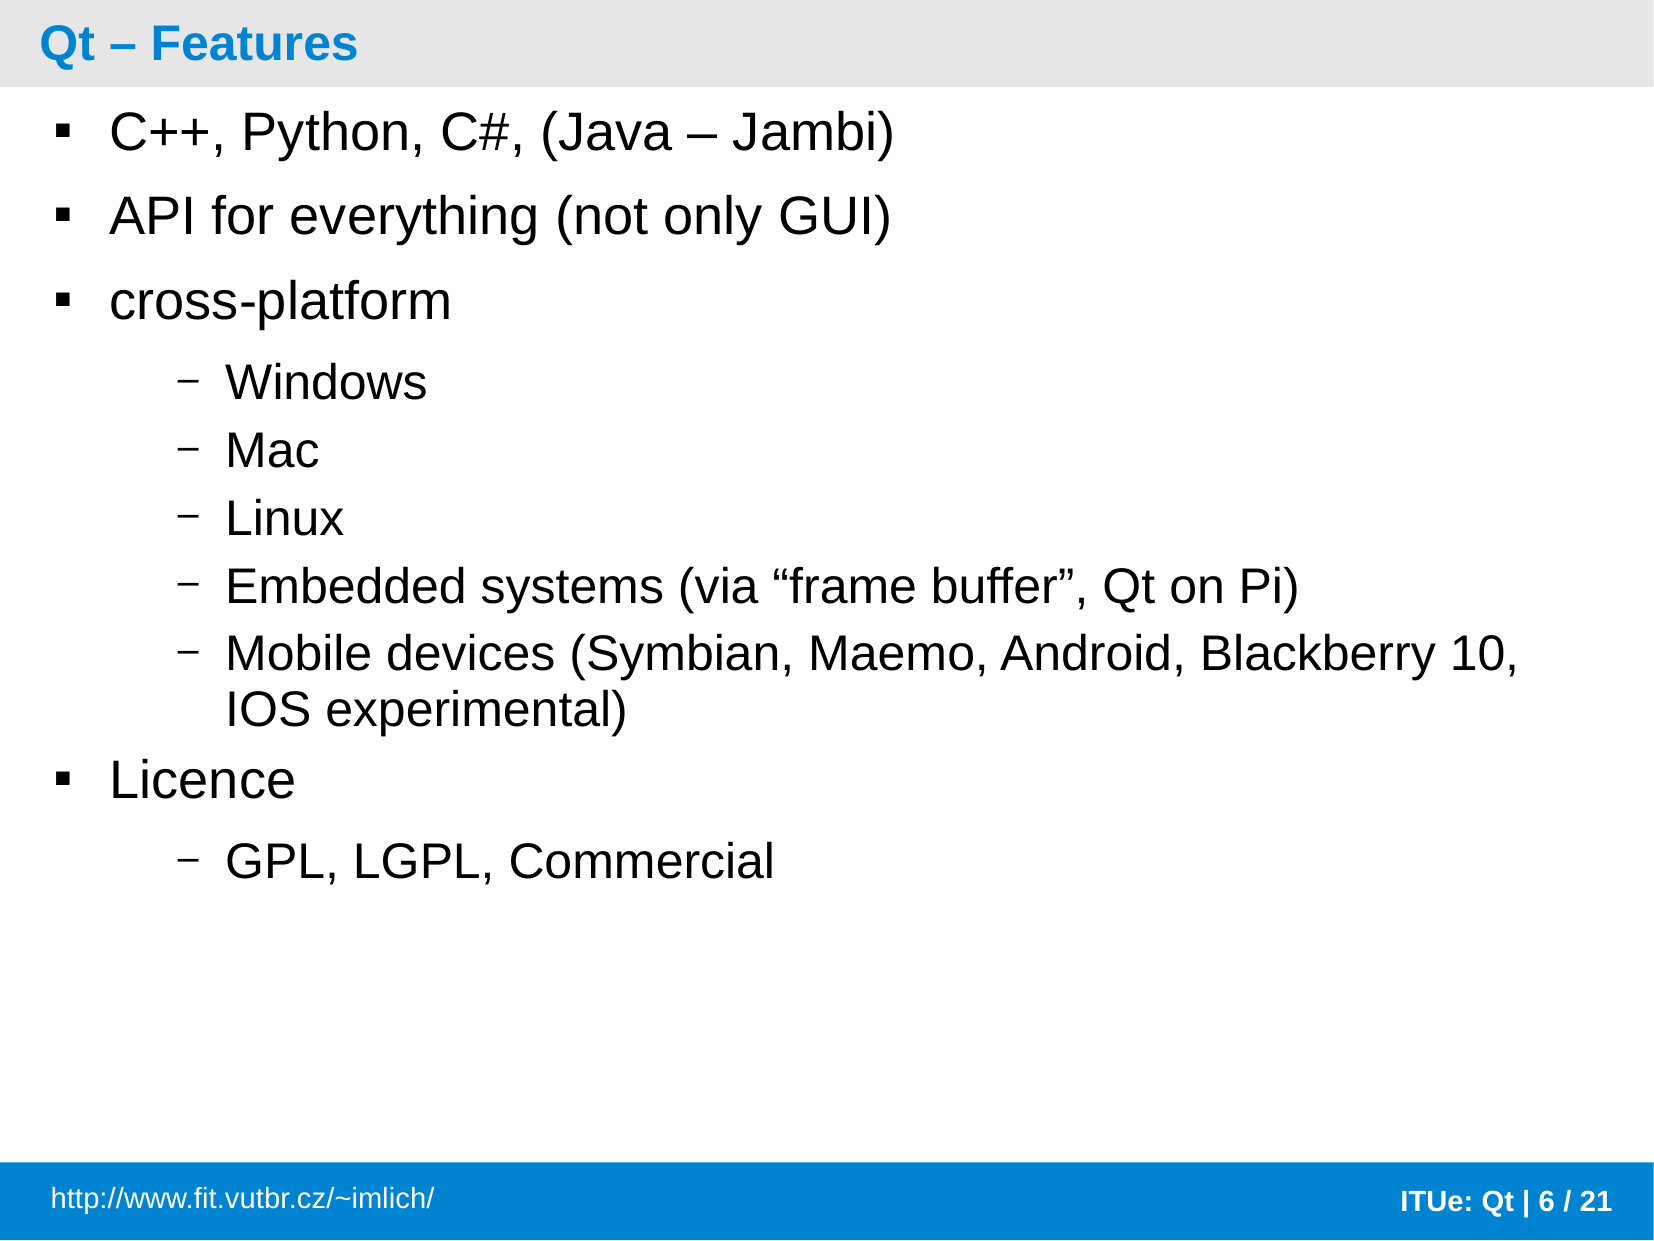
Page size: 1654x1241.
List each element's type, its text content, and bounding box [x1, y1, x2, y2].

title Qt – Features [39, 5, 1615, 81]
list C++, Python, C#, (Java – Jambi) API for everything (not only GUI) cross-platform Windows Mac Linux Embedded systems (via “frame buffer”, Qt on Pi) Mobile devices (Symbian, Maemo, Android, Blackberry 10, IOS experimental) Licence GPL, LGPL, Commercial [38, 101, 1616, 1126]
